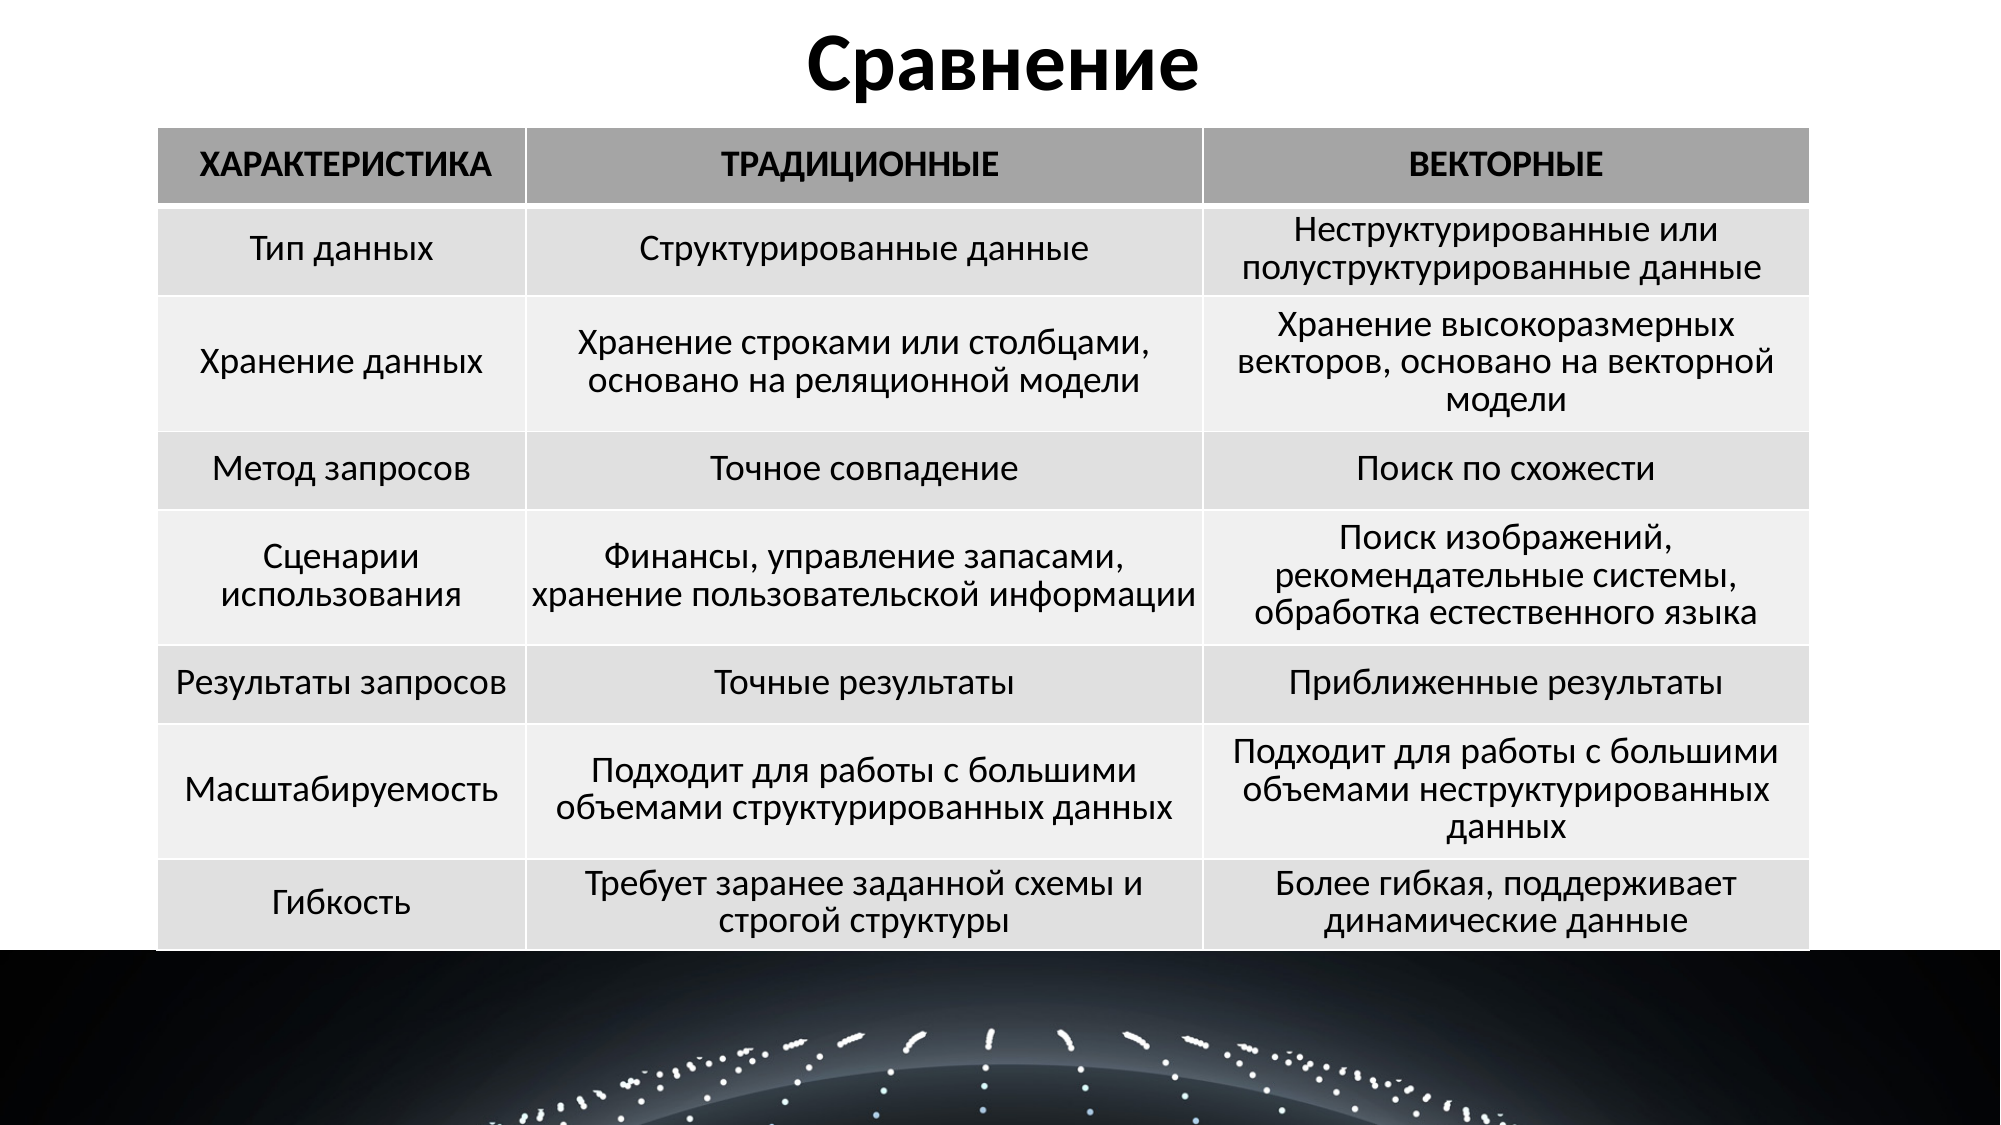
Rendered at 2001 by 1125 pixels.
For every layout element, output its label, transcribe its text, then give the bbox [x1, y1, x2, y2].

table_cell Подходит для работы с большими объемами структурированных данных [527, 725, 1202, 858]
table_cell Тип данных [158, 209, 525, 295]
table_cell Точные результаты [527, 646, 1202, 723]
table_cell Финансы, управление запасами, хранение пользовательской информации [527, 511, 1202, 644]
text_box Сравнение [784, 0, 1224, 115]
table_cell Масштабируемость [158, 725, 525, 858]
table_cell Поиск по схожести [1204, 432, 1809, 509]
table_cell Хранение строками или столбцами, основано на реляционной модели [527, 297, 1202, 431]
table_header ВЕКТОРНЫЕ [1204, 128, 1809, 203]
table_cell Точное совпадение [527, 432, 1202, 509]
table_cell Поиск изображений, рекомендательные системы, обработка естественного языка [1204, 511, 1809, 644]
table_cell Сценарии использования [158, 511, 525, 644]
table_cell Гибкость [158, 860, 525, 949]
table_cell Структурированные данные [527, 209, 1202, 295]
table_cell Результаты запросов [158, 646, 525, 723]
table_header ТРАДИЦИОННЫЕ [527, 128, 1202, 203]
table_cell Приближенные результаты [1204, 646, 1809, 723]
table_cell Хранение данных [158, 297, 525, 431]
table_cell Подходит для работы с большими объемами неструктурированных данных [1204, 725, 1809, 858]
table_cell Требует заранее заданной схемы и строгой структуры [527, 860, 1202, 949]
table_cell Неструктурированные или полуструктурированные данные [1204, 209, 1809, 295]
table_cell Метод запросов [158, 432, 525, 509]
table_header ХАРАКТЕРИСТИКА [158, 128, 525, 203]
table_cell Хранение высокоразмерных векторов, основано на векторной модели [1204, 297, 1809, 431]
picture [0, 950, 2000, 1125]
table_cell Более гибкая, поддерживает динамические данные [1204, 860, 1809, 949]
